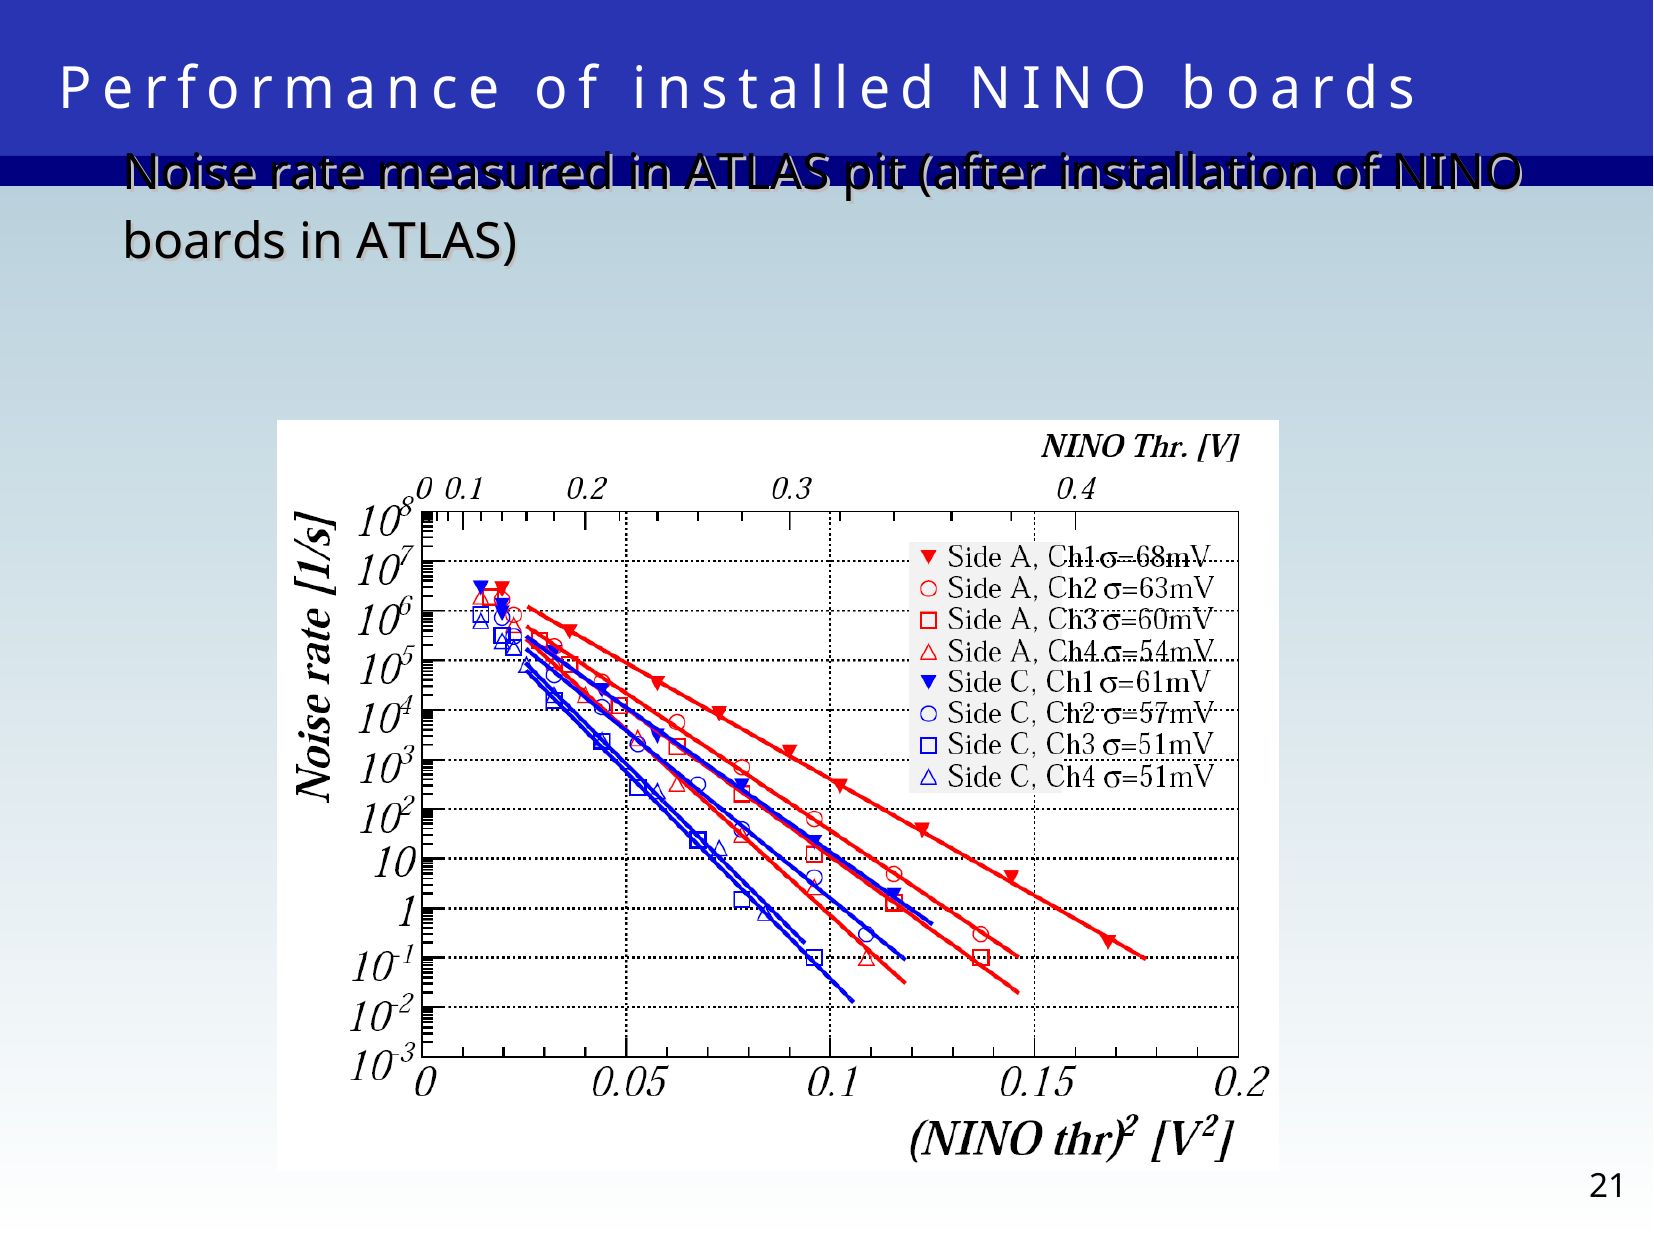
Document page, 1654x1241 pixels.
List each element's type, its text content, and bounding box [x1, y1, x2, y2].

subtitle Noise rate measured in ATLAS pit (after installation of NINO boards in ATLAS) [97, 211, 1577, 319]
picture [277, 420, 1279, 1171]
title Performance of installed NINO boards [58, 11, 1613, 160]
